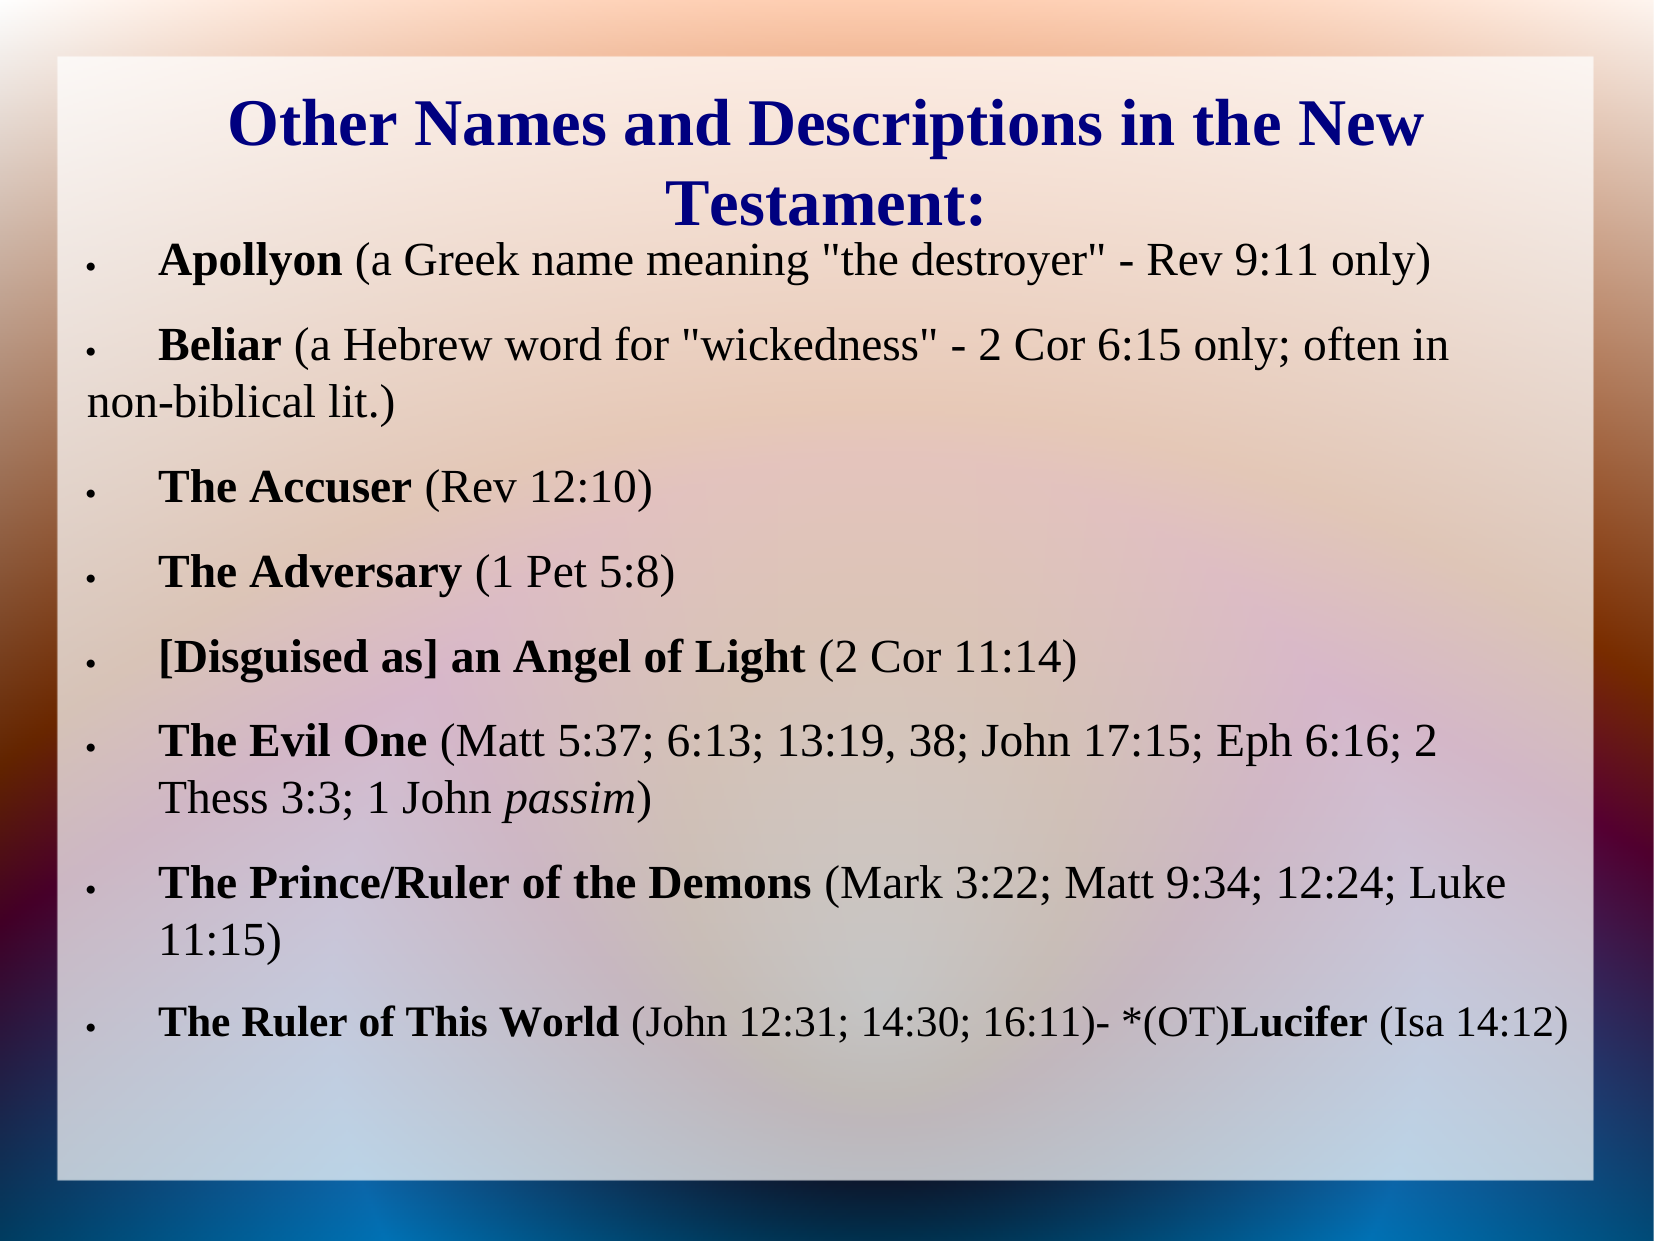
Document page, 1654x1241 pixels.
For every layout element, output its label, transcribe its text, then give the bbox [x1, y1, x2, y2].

list · Apollyon (a Greek name meaning "the destroyer" - Rev 9:11 only) · Beliar (a Hebrew word for "wickedness" - 2 Cor 6:15 only; often in non-biblical lit.) · The Accuser (Rev 12:10) · The Adversary (1 Pet 5:8) · [Disguised as] an Angel of Light (2 Cor 11:14) · The Evil One (Matt 5:37; 6:13; 13:19, 38; John 17:15; Eph 6:16; 2 Thess 3:3; 1 John passim) · The Prince/Ruler of the Demons (Mark 3:22; Matt 9:34; 12:24; Luke 11:15) · The Ruler of This World (John 12:31; 14:30; 16:11)- *(OT)Lucifer (Isa 14:12) [86, 227, 1576, 1106]
title Other Names and Descriptions in the New Testament: [82, 62, 1571, 256]
